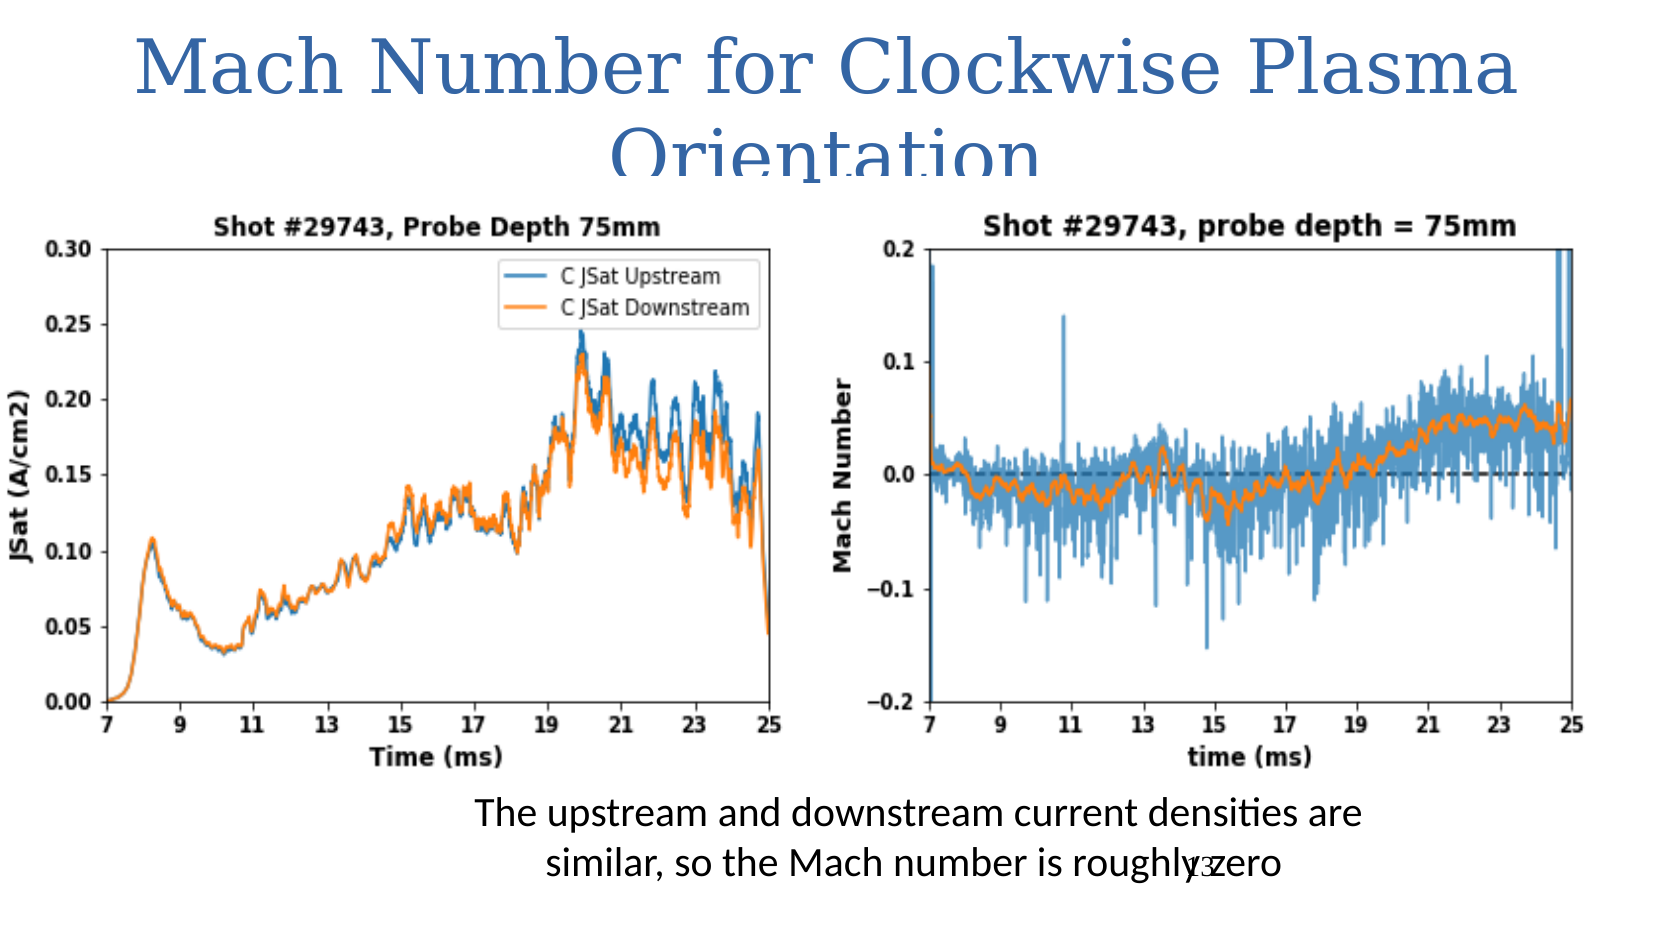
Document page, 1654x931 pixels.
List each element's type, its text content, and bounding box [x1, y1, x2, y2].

title Mach Number for Clockwise Plasma Orientation [0, 18, 1654, 129]
picture [0, 176, 804, 777]
text_box [1185, 847, 1571, 912]
text_box The upstream and downstream current densities are similar, so the Mach number is roughly zero [401, 776, 1436, 893]
picture [826, 176, 1654, 777]
